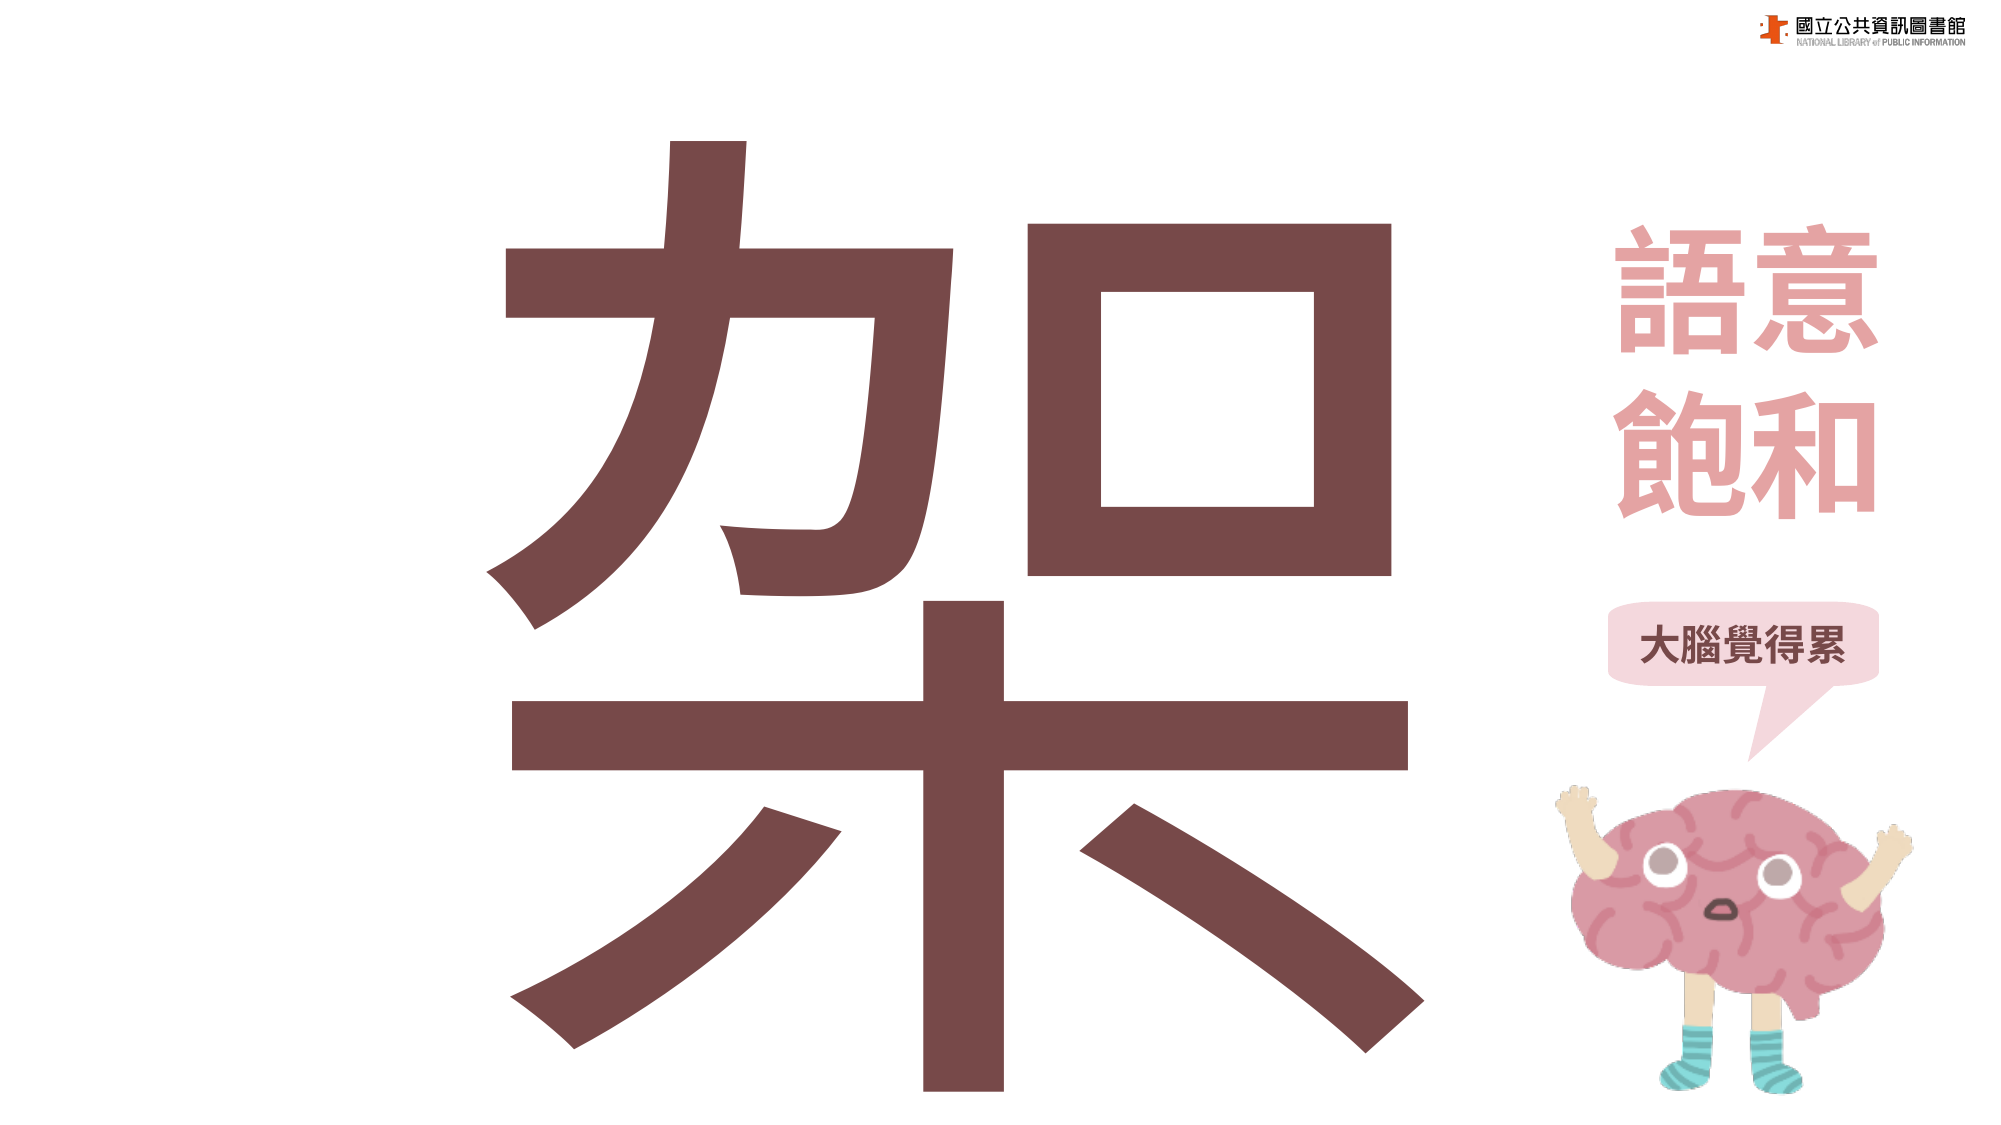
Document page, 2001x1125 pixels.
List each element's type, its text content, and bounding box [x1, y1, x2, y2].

text_box 大腦覺得累 [1608, 601, 1879, 753]
text_box 語意飽和 [1596, 197, 1914, 542]
text_box 架 [435, 0, 1498, 1125]
picture [1541, 753, 1914, 1106]
